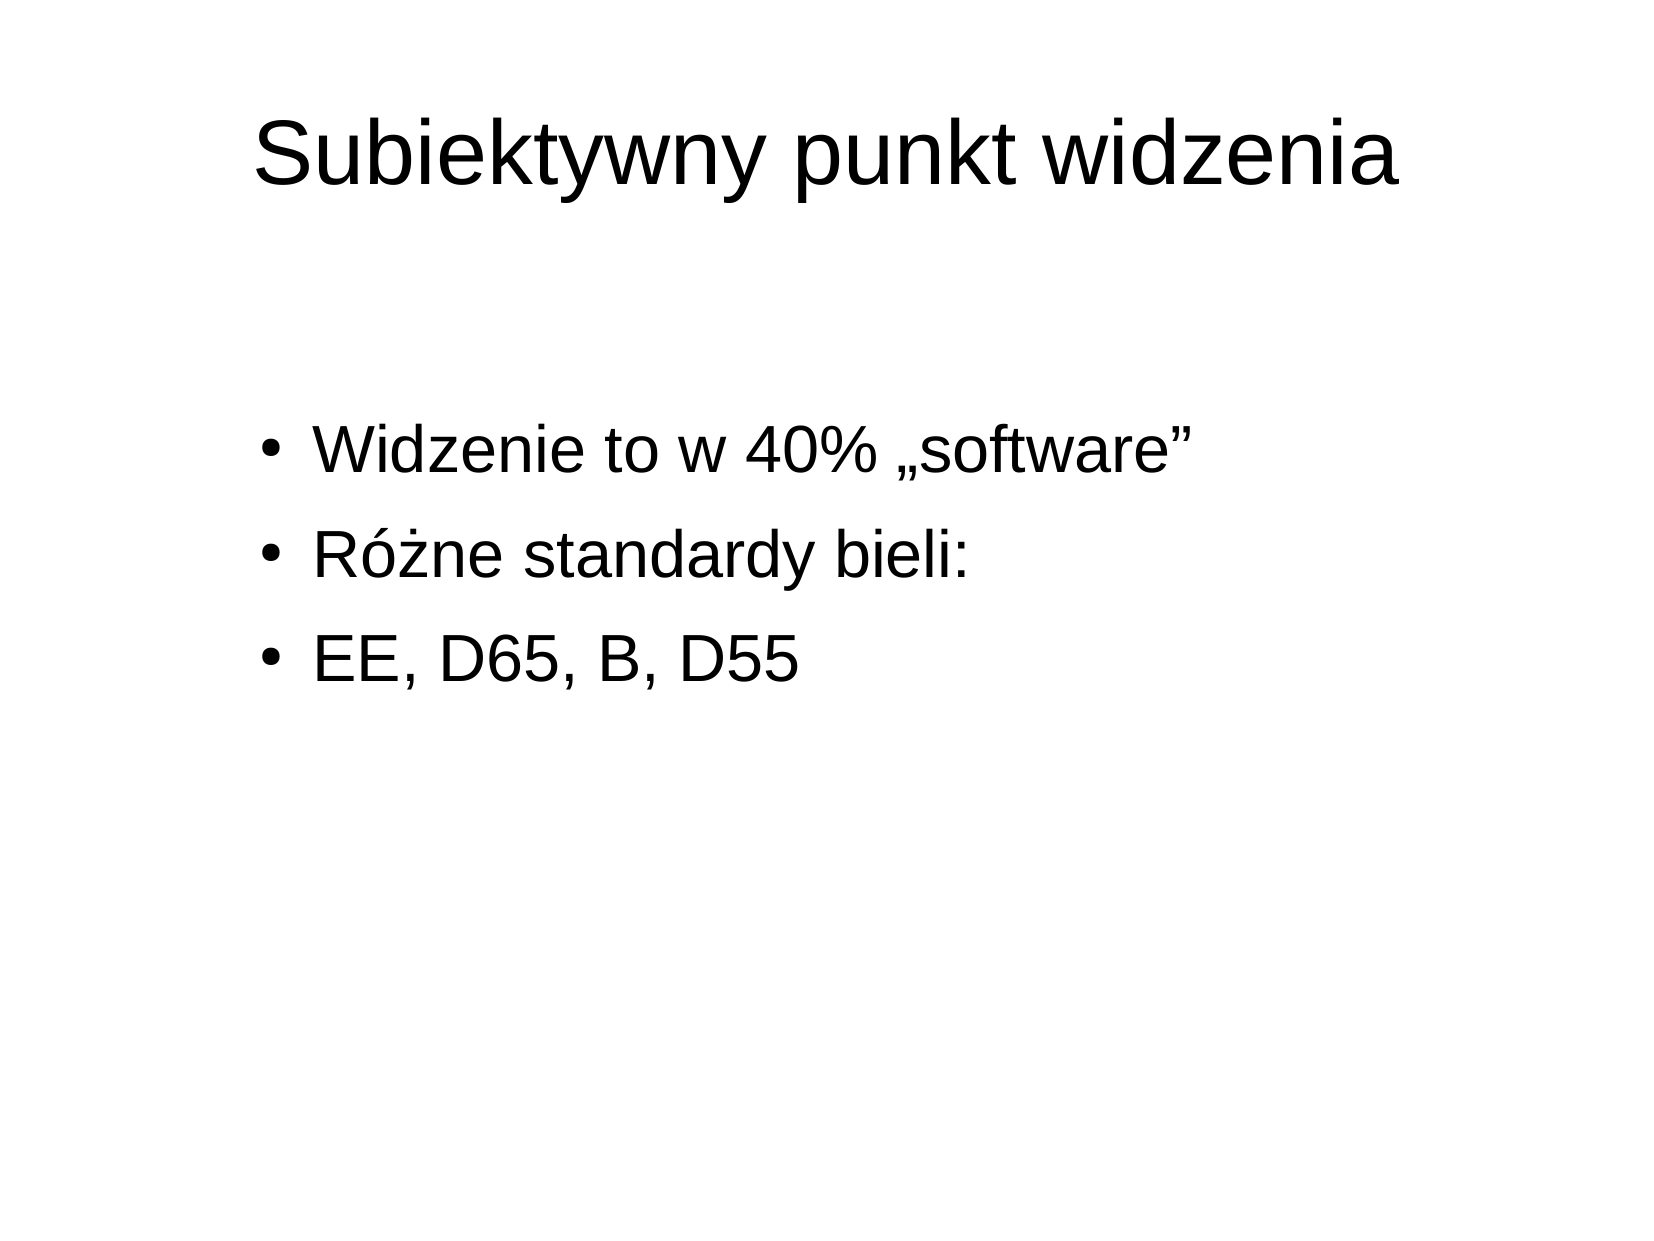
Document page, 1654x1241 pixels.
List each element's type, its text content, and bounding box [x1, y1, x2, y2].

list Widzenie to w 40% „software” Różne standardy bieli: EE, D65, B, D55 [241, 412, 1654, 1194]
title Subiektywny punkt widzenia [82, 49, 1571, 257]
